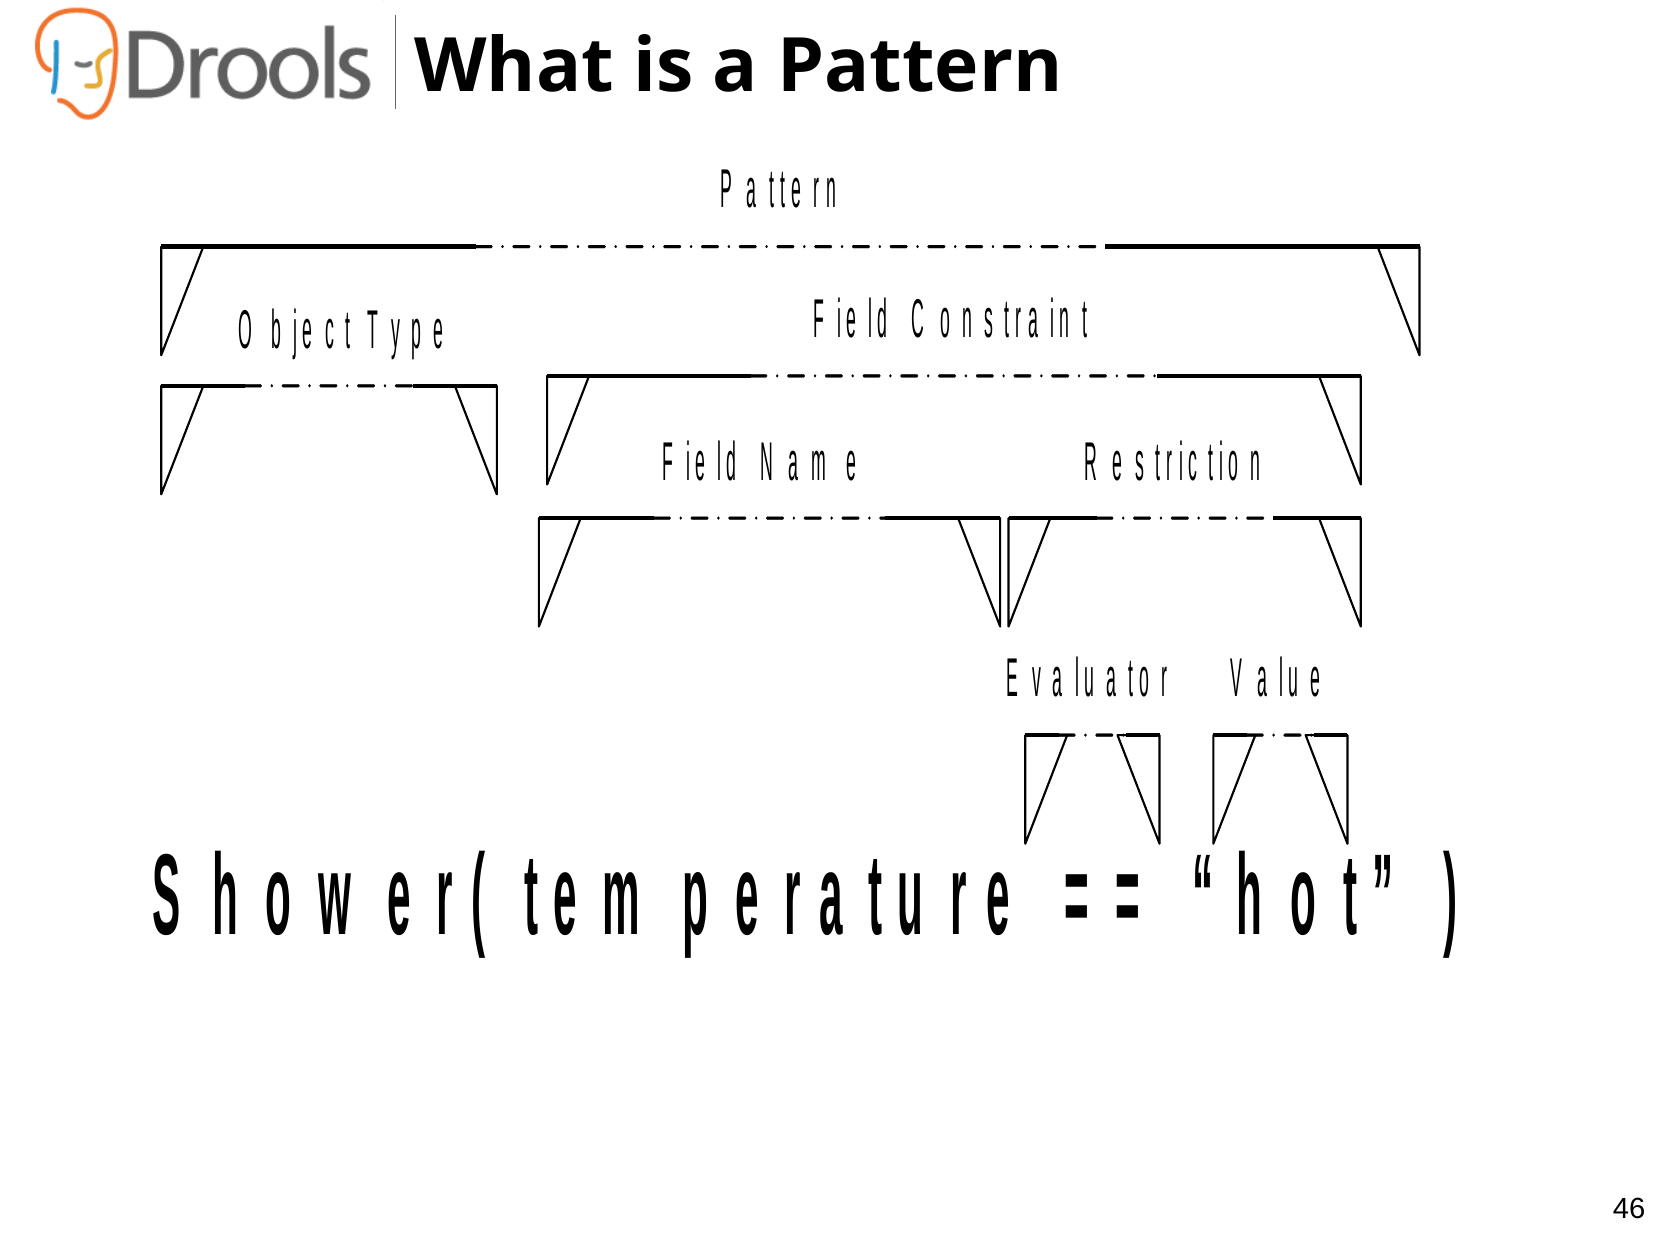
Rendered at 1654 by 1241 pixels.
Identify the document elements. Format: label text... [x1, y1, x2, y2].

picture [29, 0, 384, 126]
title What is a Pattern [399, 0, 1629, 122]
picture [147, 147, 1477, 975]
